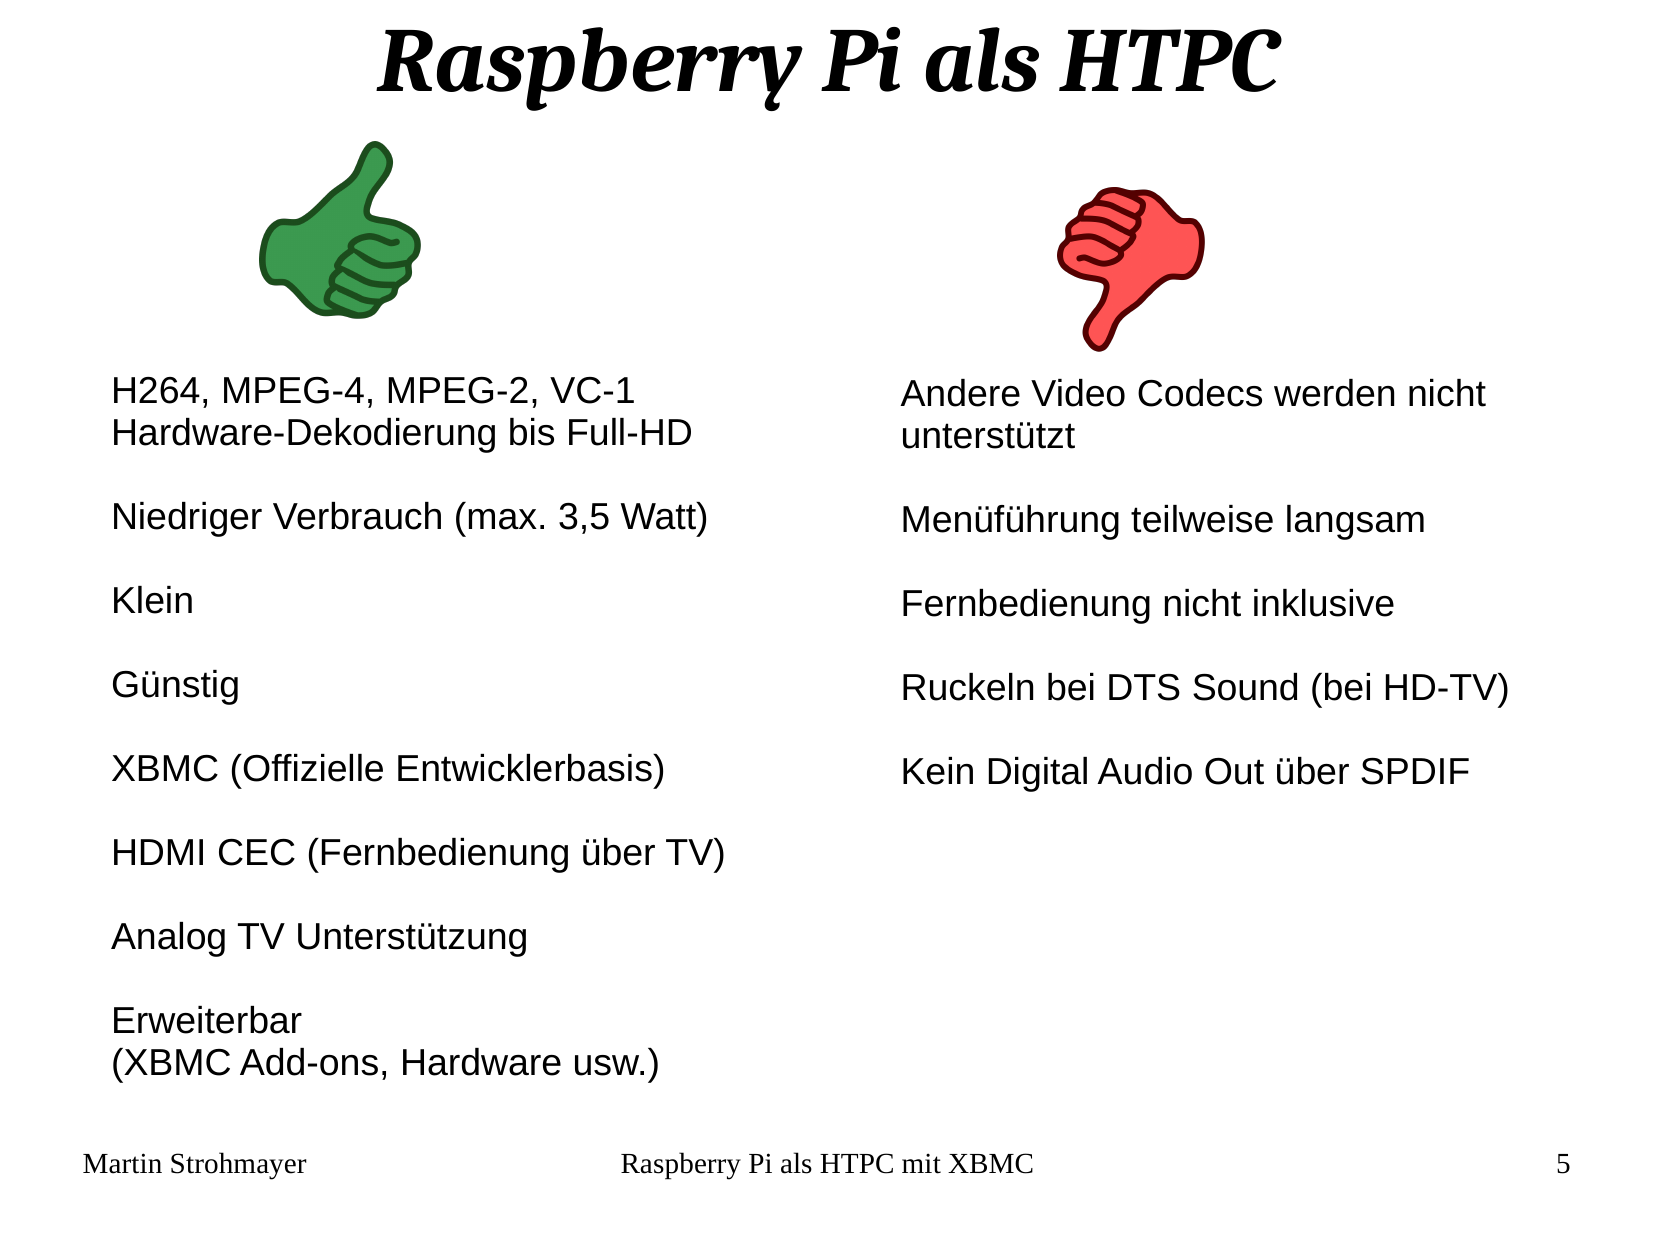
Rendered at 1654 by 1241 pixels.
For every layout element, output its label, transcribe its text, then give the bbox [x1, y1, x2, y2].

picture [259, 141, 421, 319]
text_box H264, MPEG-4, MPEG-2, VC-1 Hardware-Dekodierung bis Full-HD Niedriger Verbrauch (max. 3,5 Watt) Klein Günstig XBMC (Offizielle Entwicklerbasis) HDMI CEC (Fernbedienung über TV) Analog TV Unterstützung Erweiterbar (XBMC Add-ons, Hardware usw.) [96, 362, 764, 1092]
picture [1057, 187, 1205, 352]
text_box Andere Video Codecs werden nicht unterstützt Menüführung teilweise langsam Fernbedienung nicht inklusive Ruckeln bei DTS Sound (bei HD-TV) Kein Digital Audio Out über SPDIF [885, 365, 1630, 801]
title Raspberry Pi als HTPC [3, 7, 1654, 116]
